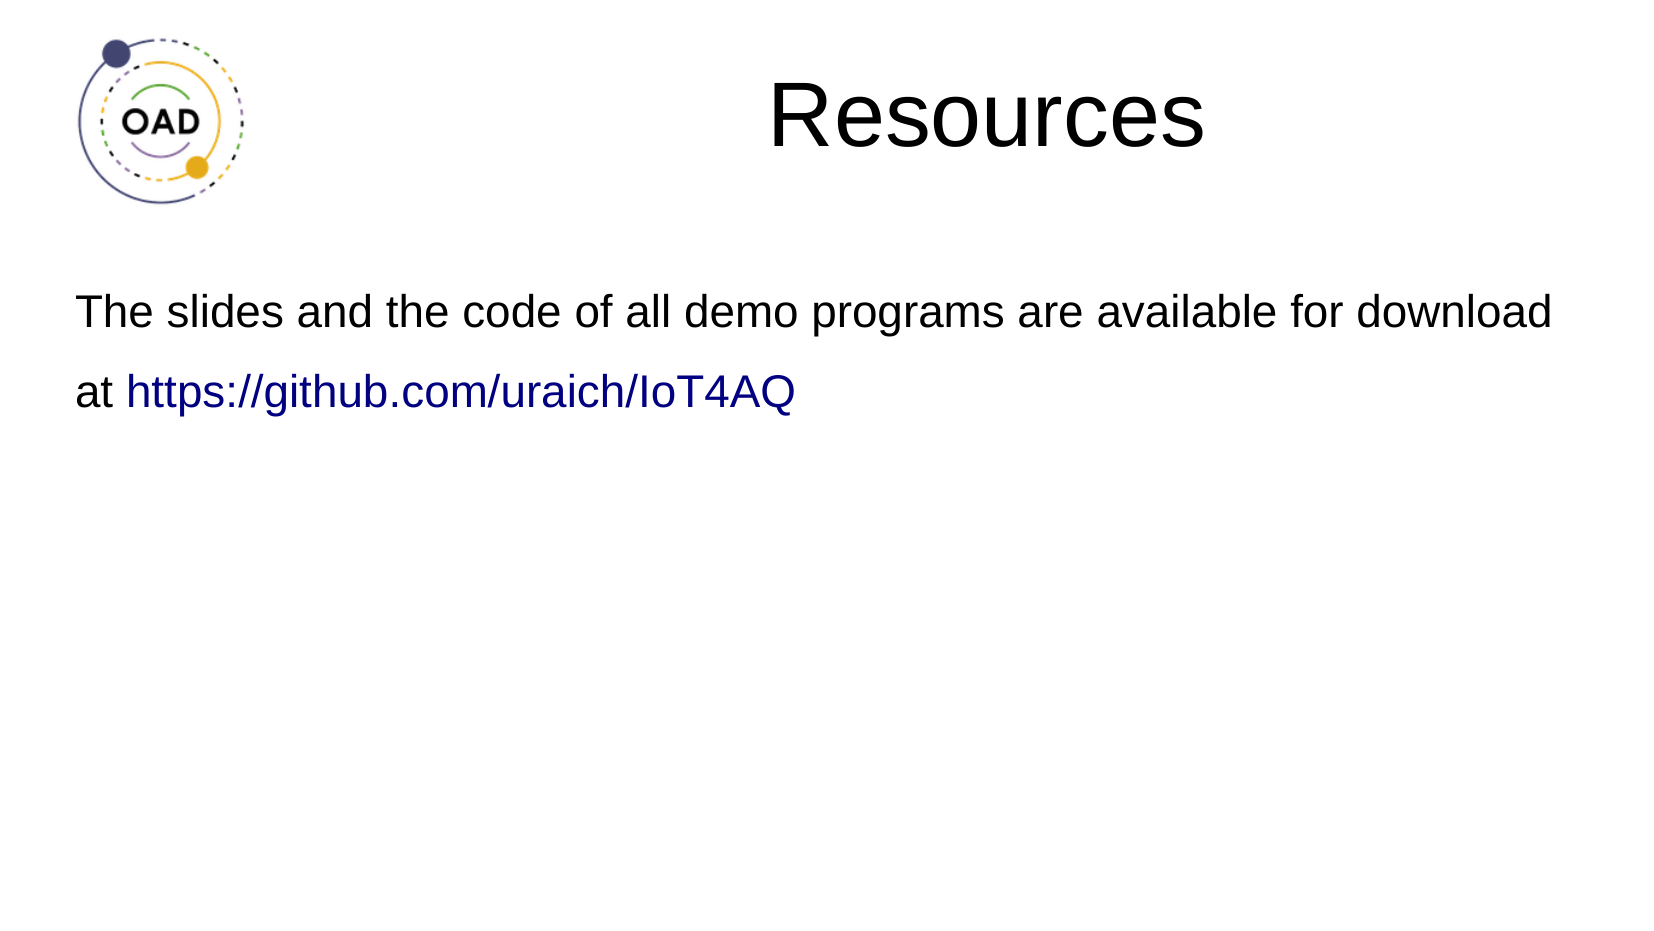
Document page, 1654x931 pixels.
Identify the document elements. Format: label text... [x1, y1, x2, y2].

list The slides and the code of all demo programs are available for download at https://github.com/uraich/IoT4AQ [75, 285, 1564, 826]
picture [37, 24, 279, 225]
title Resources [403, 37, 1571, 193]
